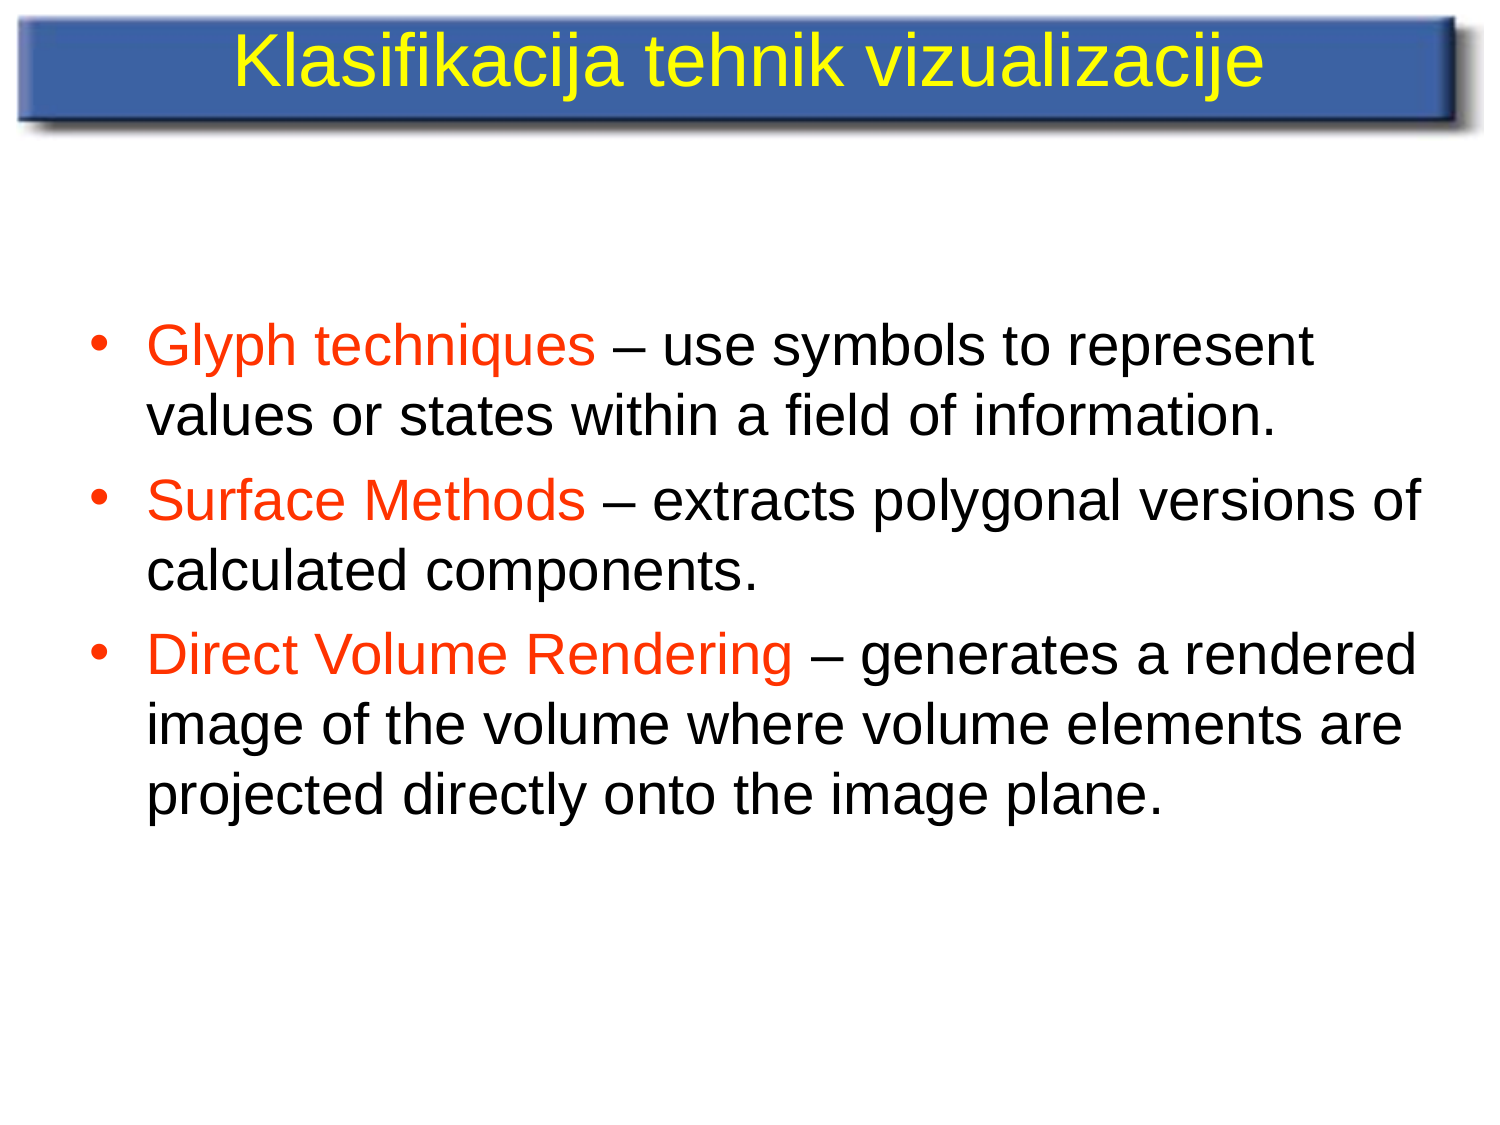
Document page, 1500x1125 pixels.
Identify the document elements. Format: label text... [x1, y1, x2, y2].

picture [16, 13, 1484, 141]
title Klasifikacija tehnik vizualizacije [112, 0, 1388, 114]
list Glyph techniques – use symbols to represent values or states within a field of information. Surface Methods – extracts polygonal versions of calculated components. Direct Volume Rendering – generates a rendered image of the volume where volume elements are projected directly onto the image plane. [75, 299, 1438, 963]
